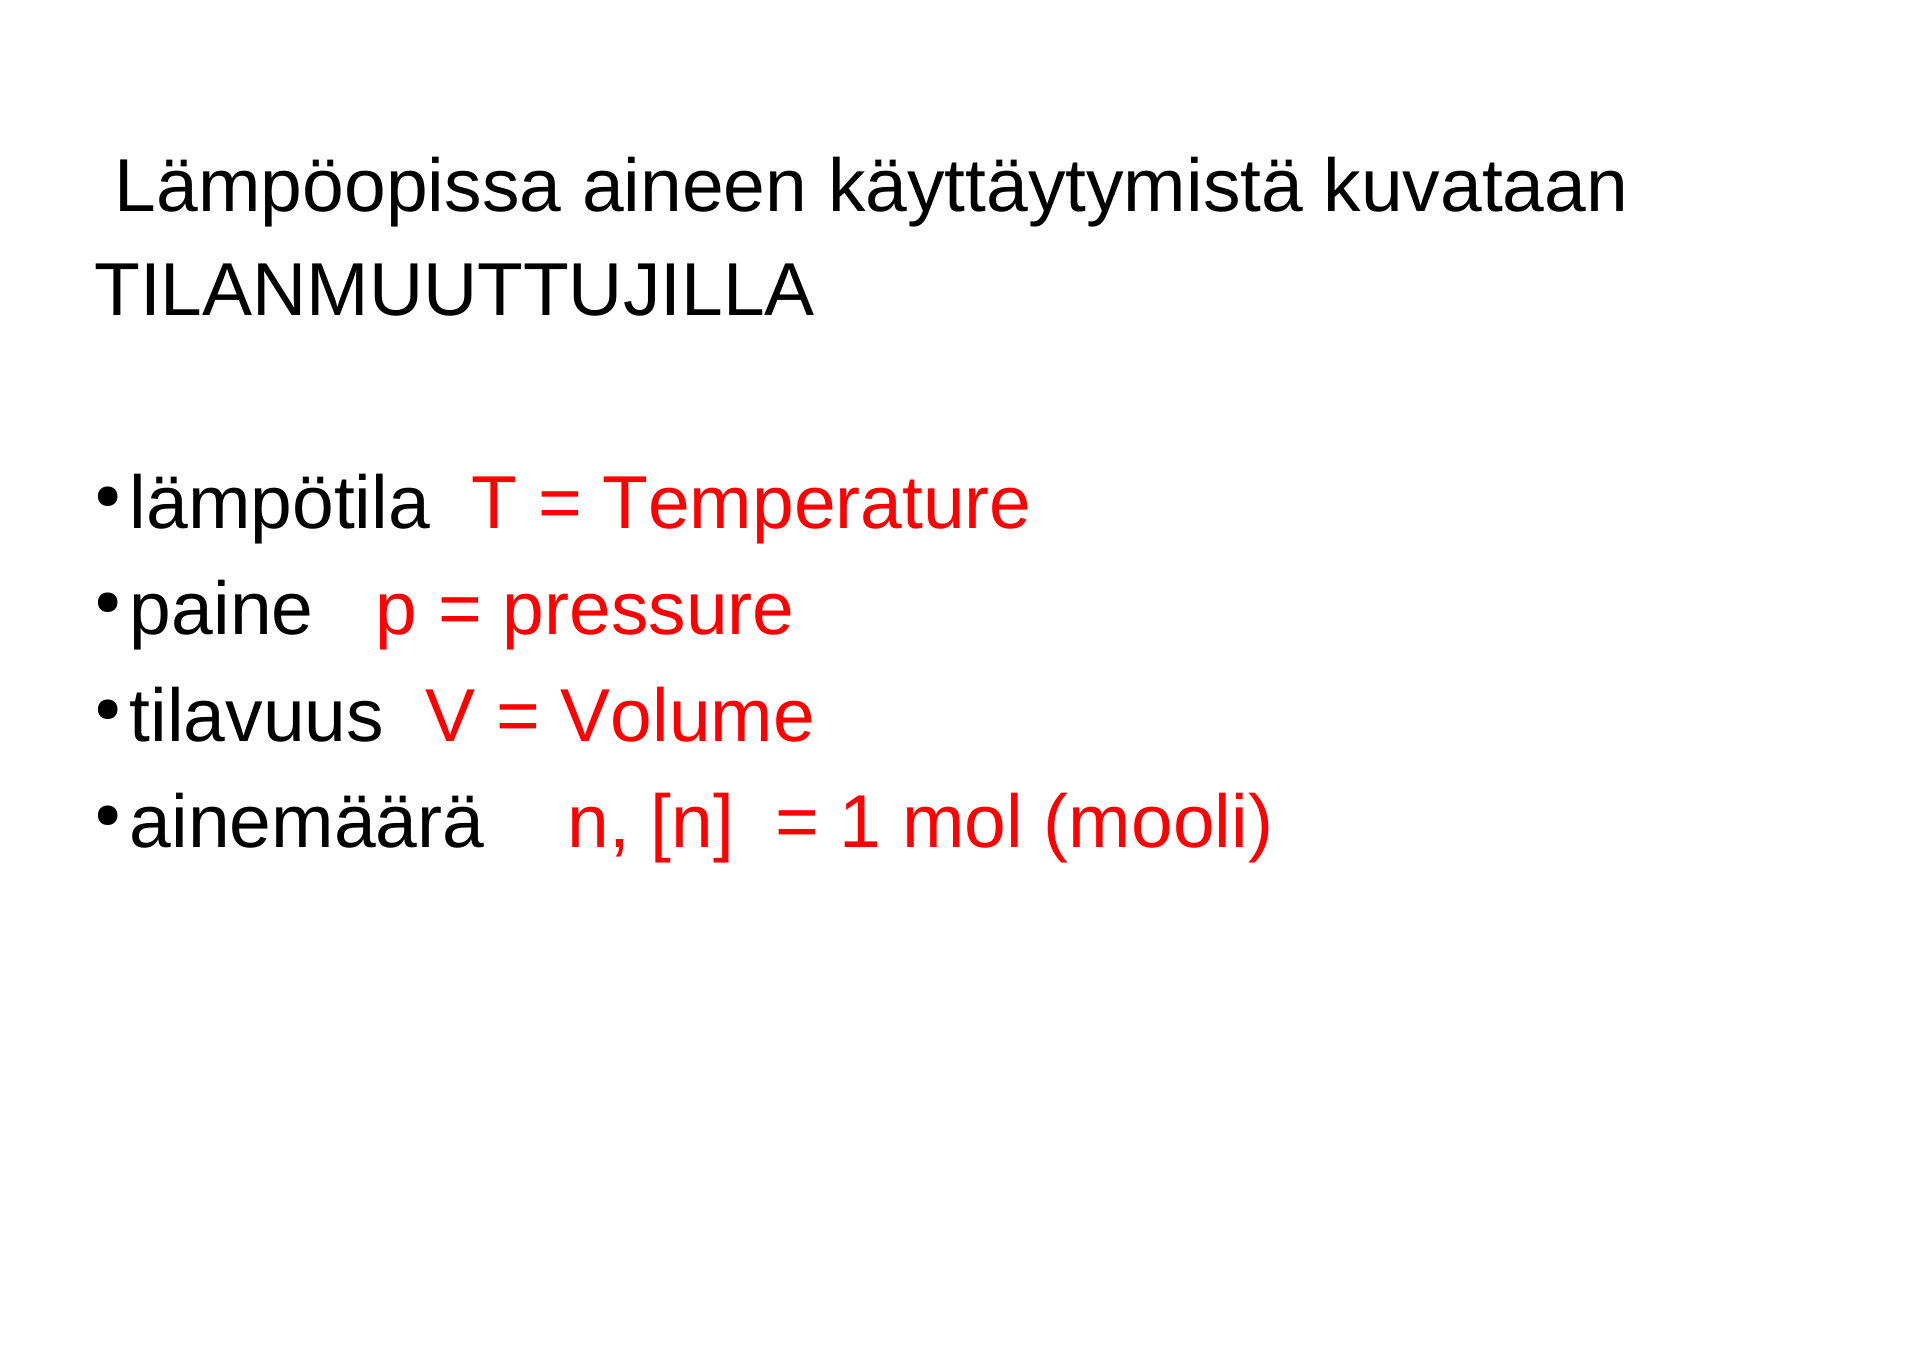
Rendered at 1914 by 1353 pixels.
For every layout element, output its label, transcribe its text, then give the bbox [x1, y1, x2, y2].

text_box Lämpöopissa aineen käyttäytymistä kuvataan TILANMUUTTUJILLA lämpötila T = Temperature paine p = pressure tilavuus V = Volume ainemäärä n, [n] = 1 mol (mooli) [79, 115, 1866, 1055]
